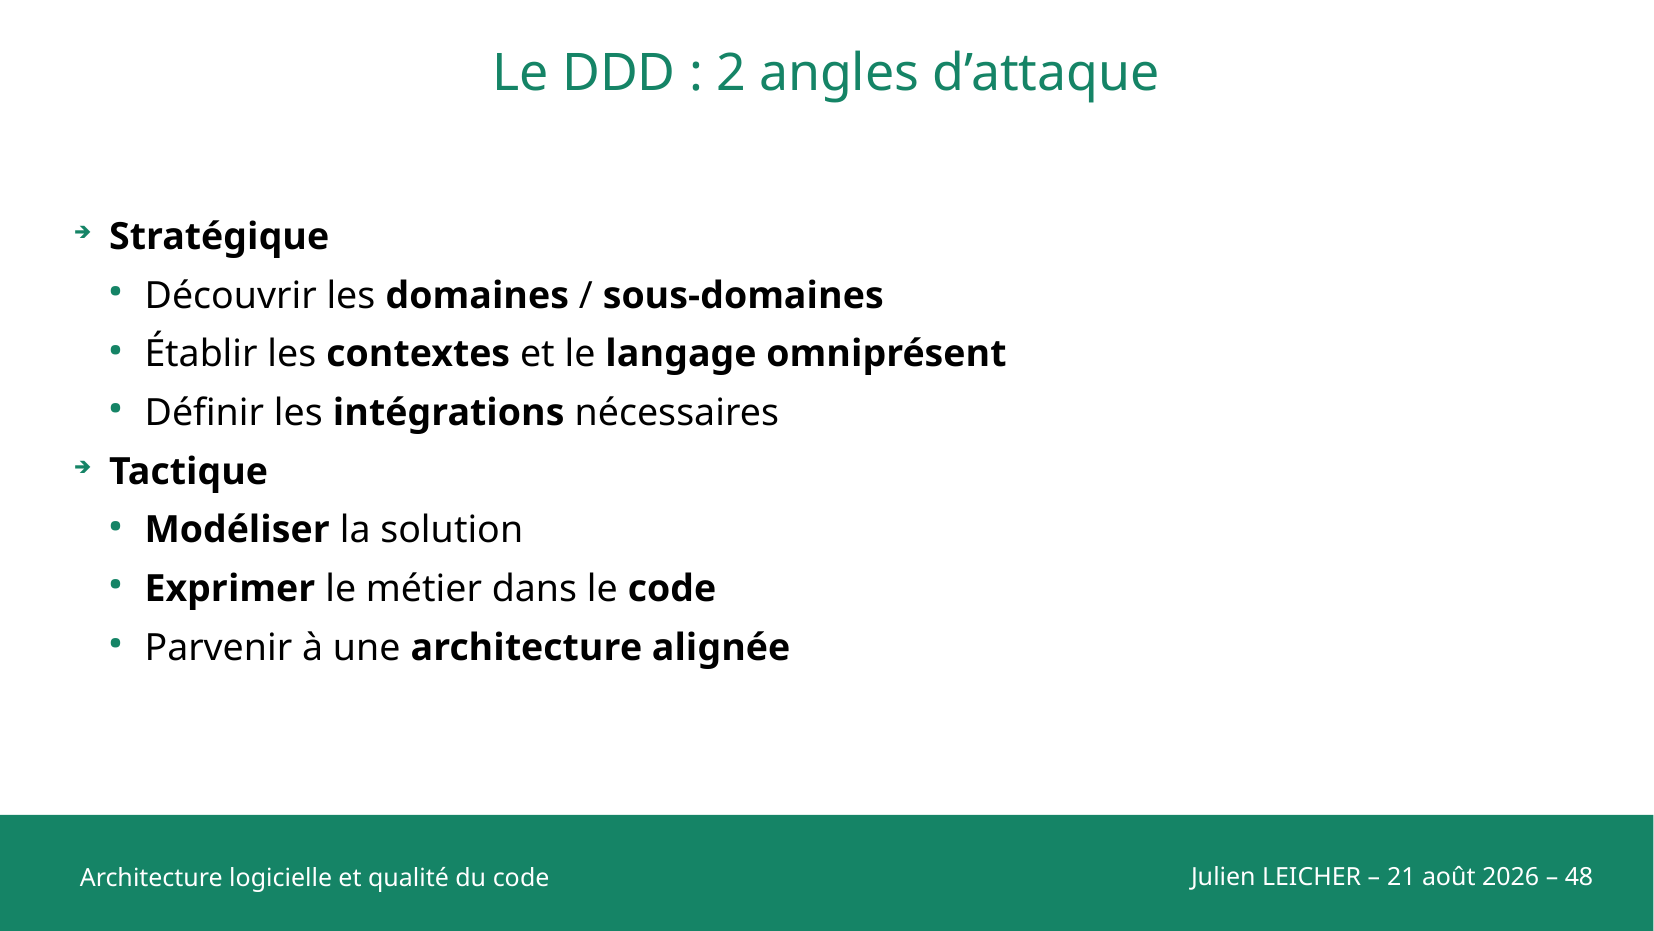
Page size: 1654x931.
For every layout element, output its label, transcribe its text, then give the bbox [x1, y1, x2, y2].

text_box Architecture logicielle et qualité du code [64, 852, 798, 898]
text_box Julien LEICHER – 4 mars 2022 – <numéro> [0, 814, 1654, 931]
text_box Stratégique Découvrir les domaines / sous-domaines Établir les contextes et le langage omniprésent Définir les intégrations nécessaires Tactique Modéliser la solution Exprimer le métier dans le code Parvenir à une architecture alignée [59, 194, 1595, 678]
text_box Le DDD : 2 angles d’attaque [0, 27, 1654, 113]
